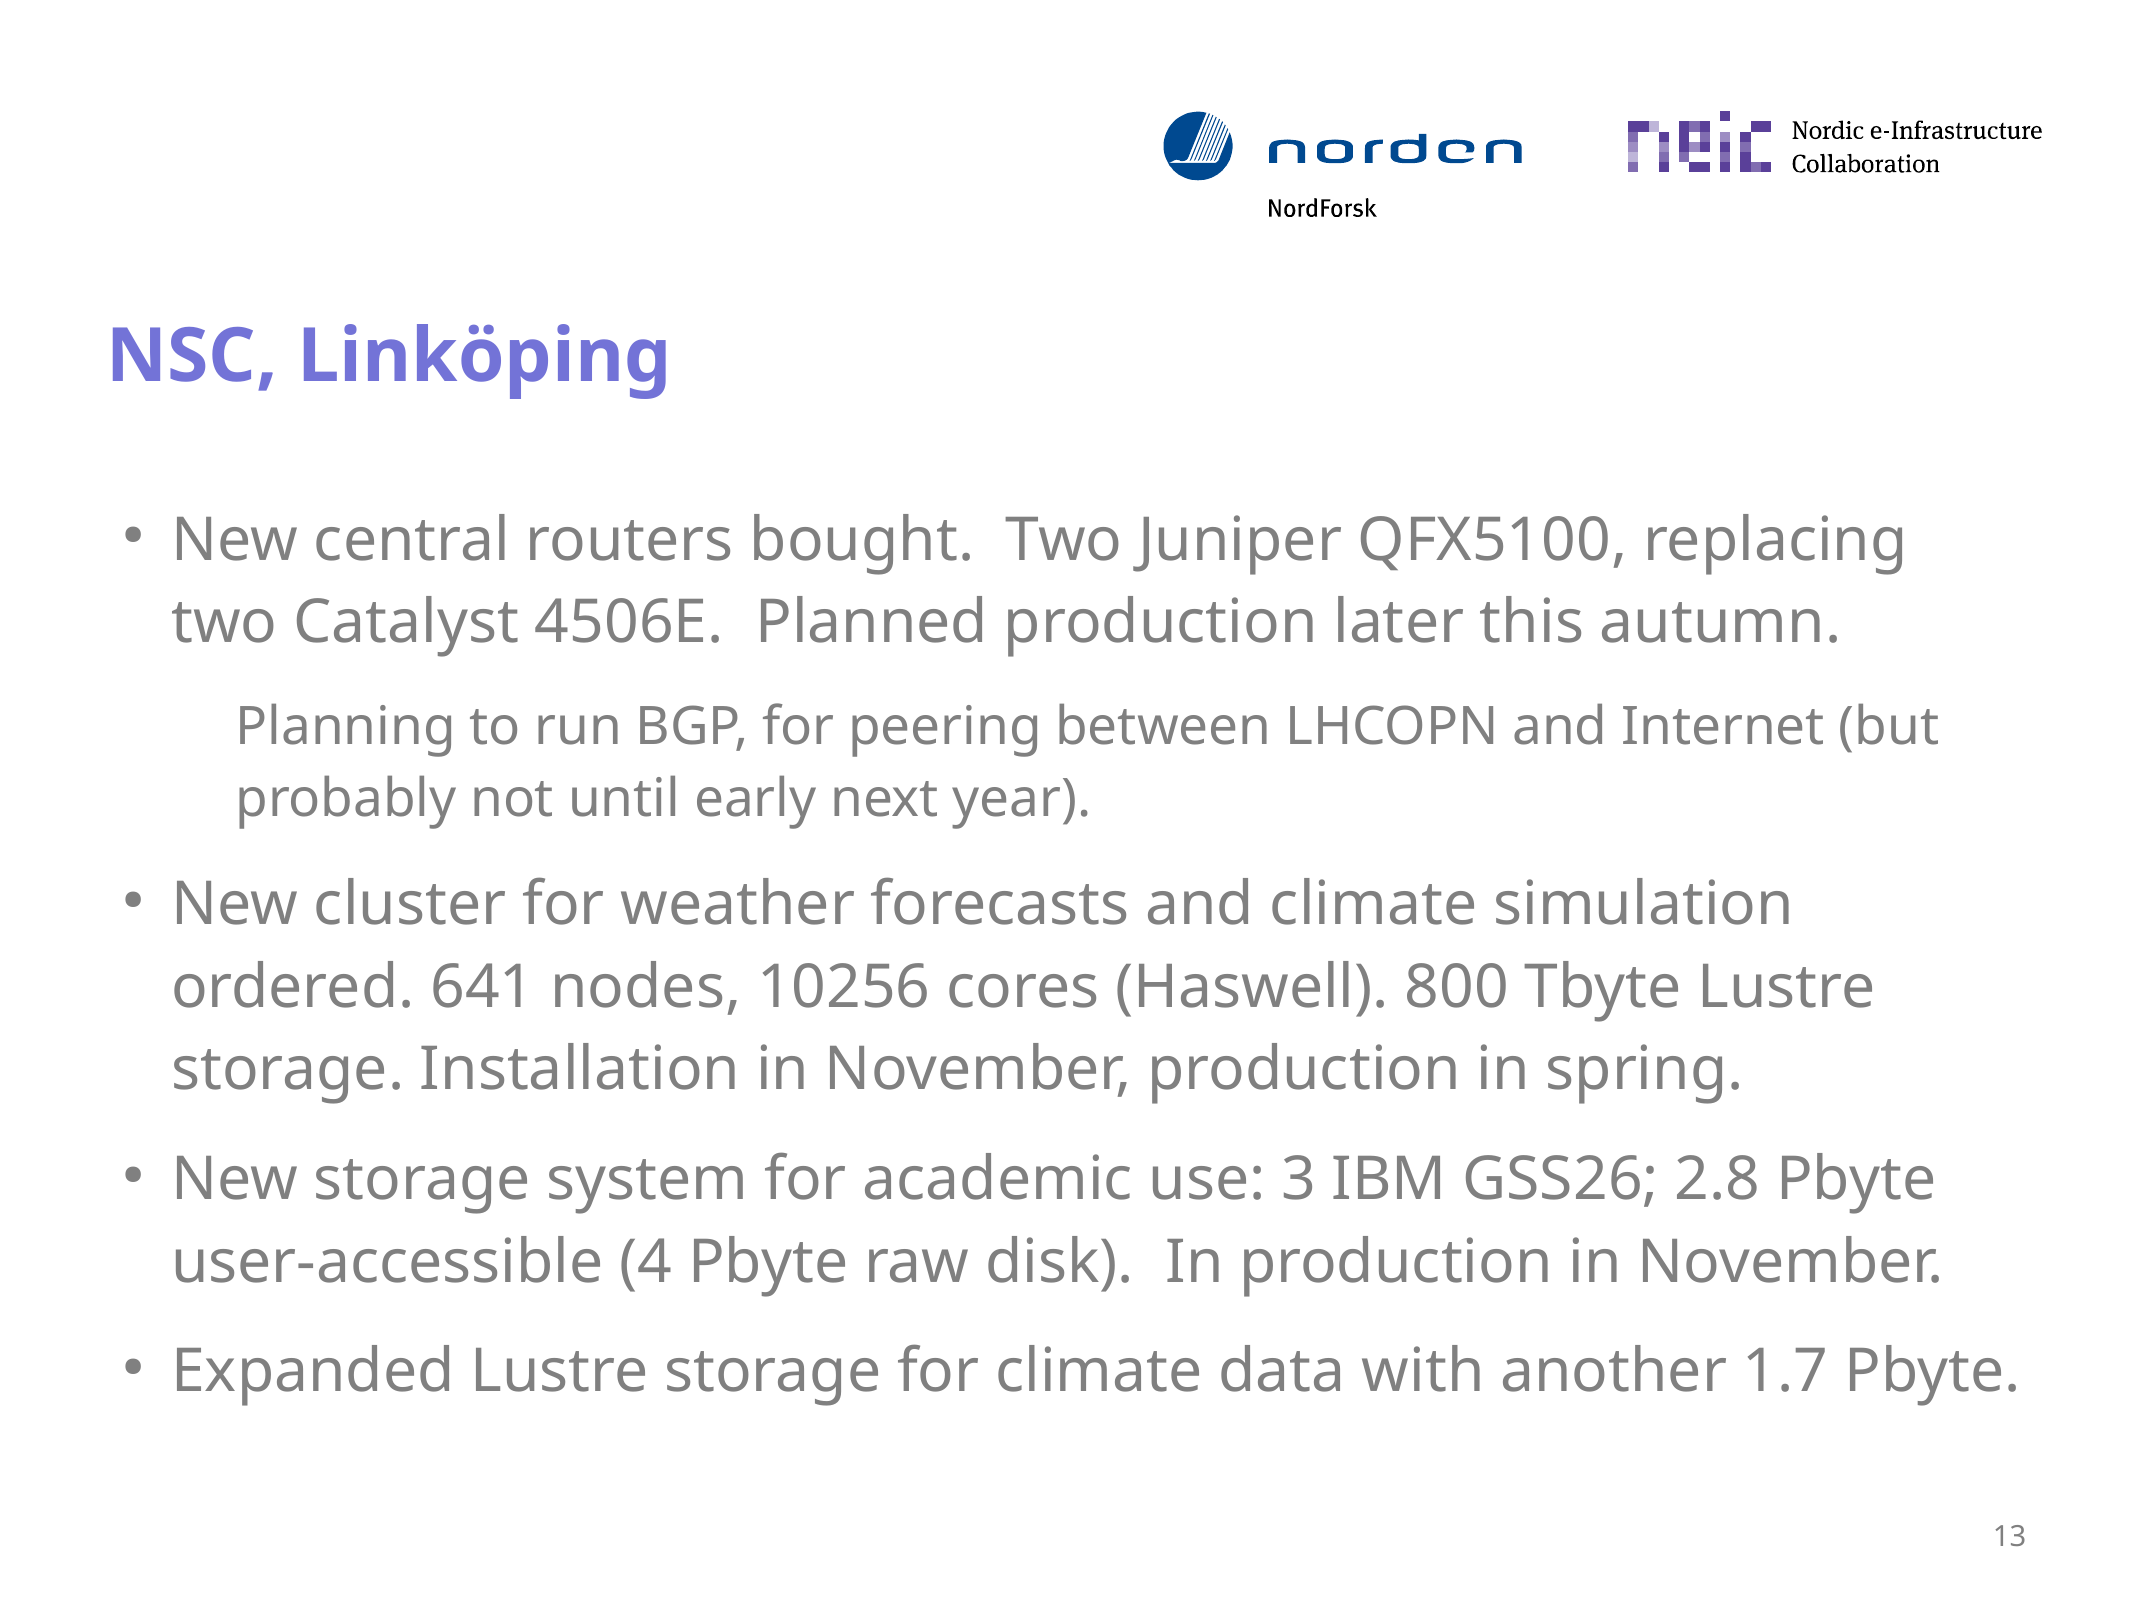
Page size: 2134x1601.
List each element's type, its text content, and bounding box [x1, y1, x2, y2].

title NSC, Linköping [106, 262, 2027, 444]
list New central routers bought. Two Juniper QFX5100, replacing two Catalyst 4506E. Planned production later this autumn. Planning to run BGP, for peering between LHCOPN and Internet (but probably not until early next year). New cluster for weather forecasts and climate simulation ordered. 641 nodes, 10256 cores (Haswell). 800 Tbyte Lustre storage. Installation in November, production in spring. New storage system for academic use: 3 IBM GSS26; 2.8 Pbyte user-accessible (4 Pbyte raw disk). In production in November. Expanded Lustre storage for climate data with another 1.7 Pbyte. [106, 495, 2027, 1424]
